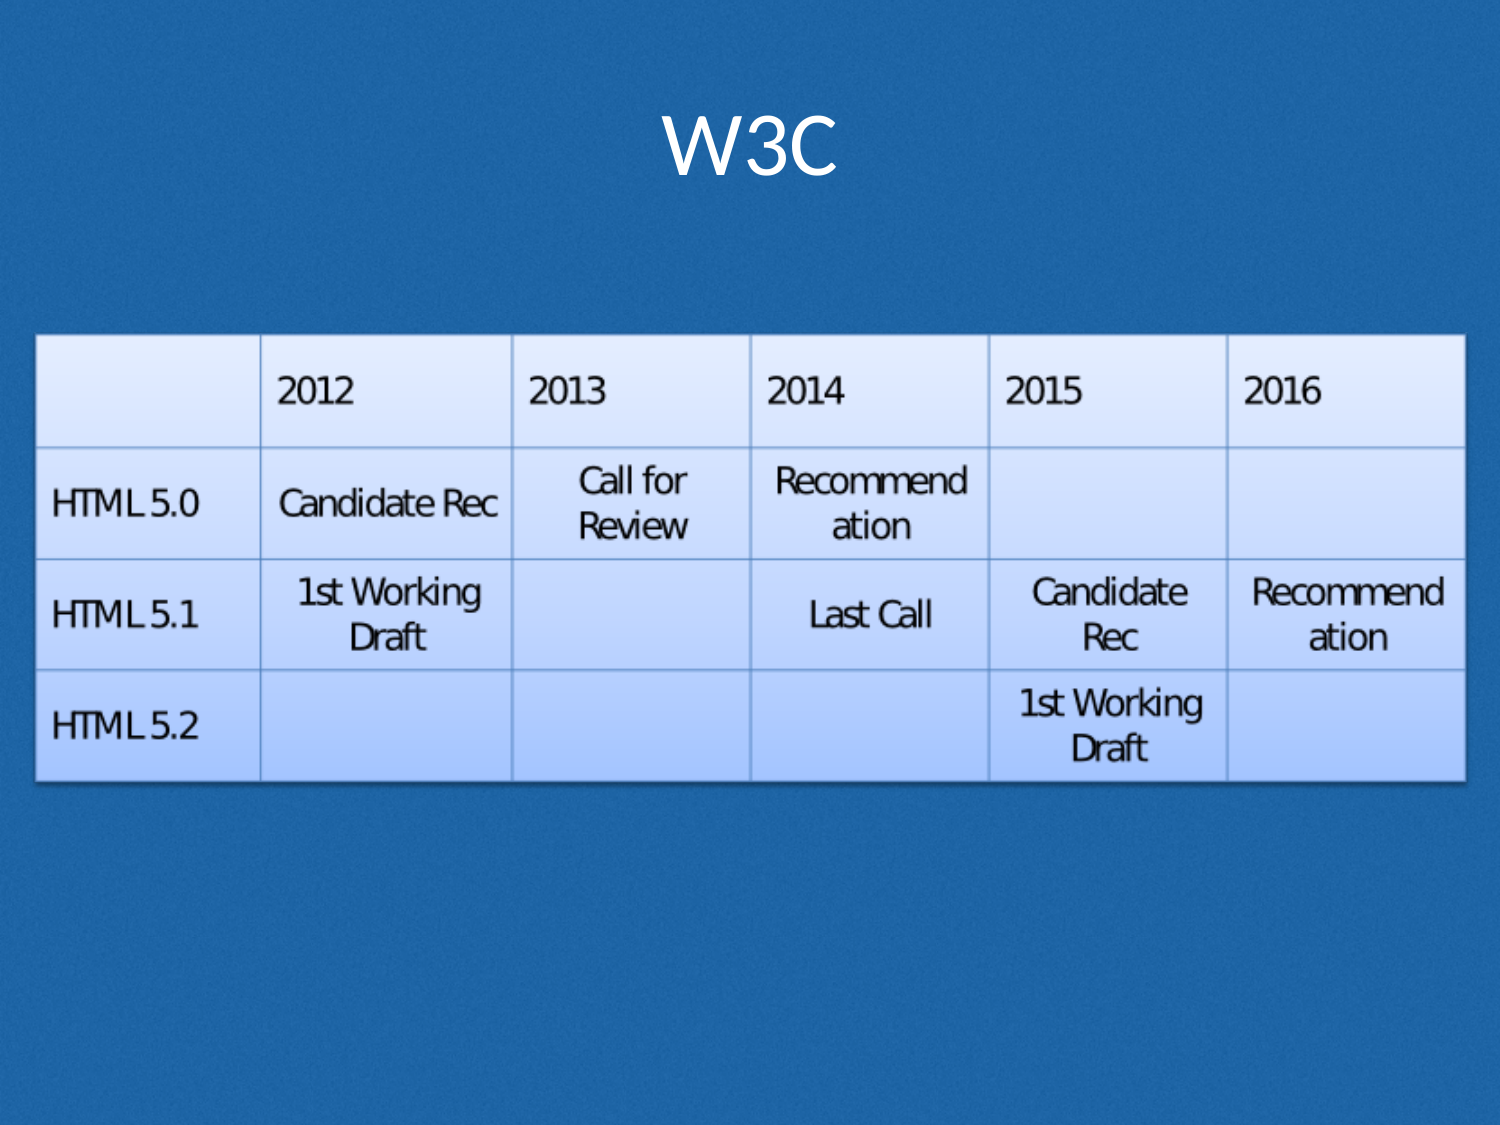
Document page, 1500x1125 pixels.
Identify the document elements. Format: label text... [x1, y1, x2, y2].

picture [0, 0, 1500, 1125]
title W3C [75, 45, 1426, 233]
